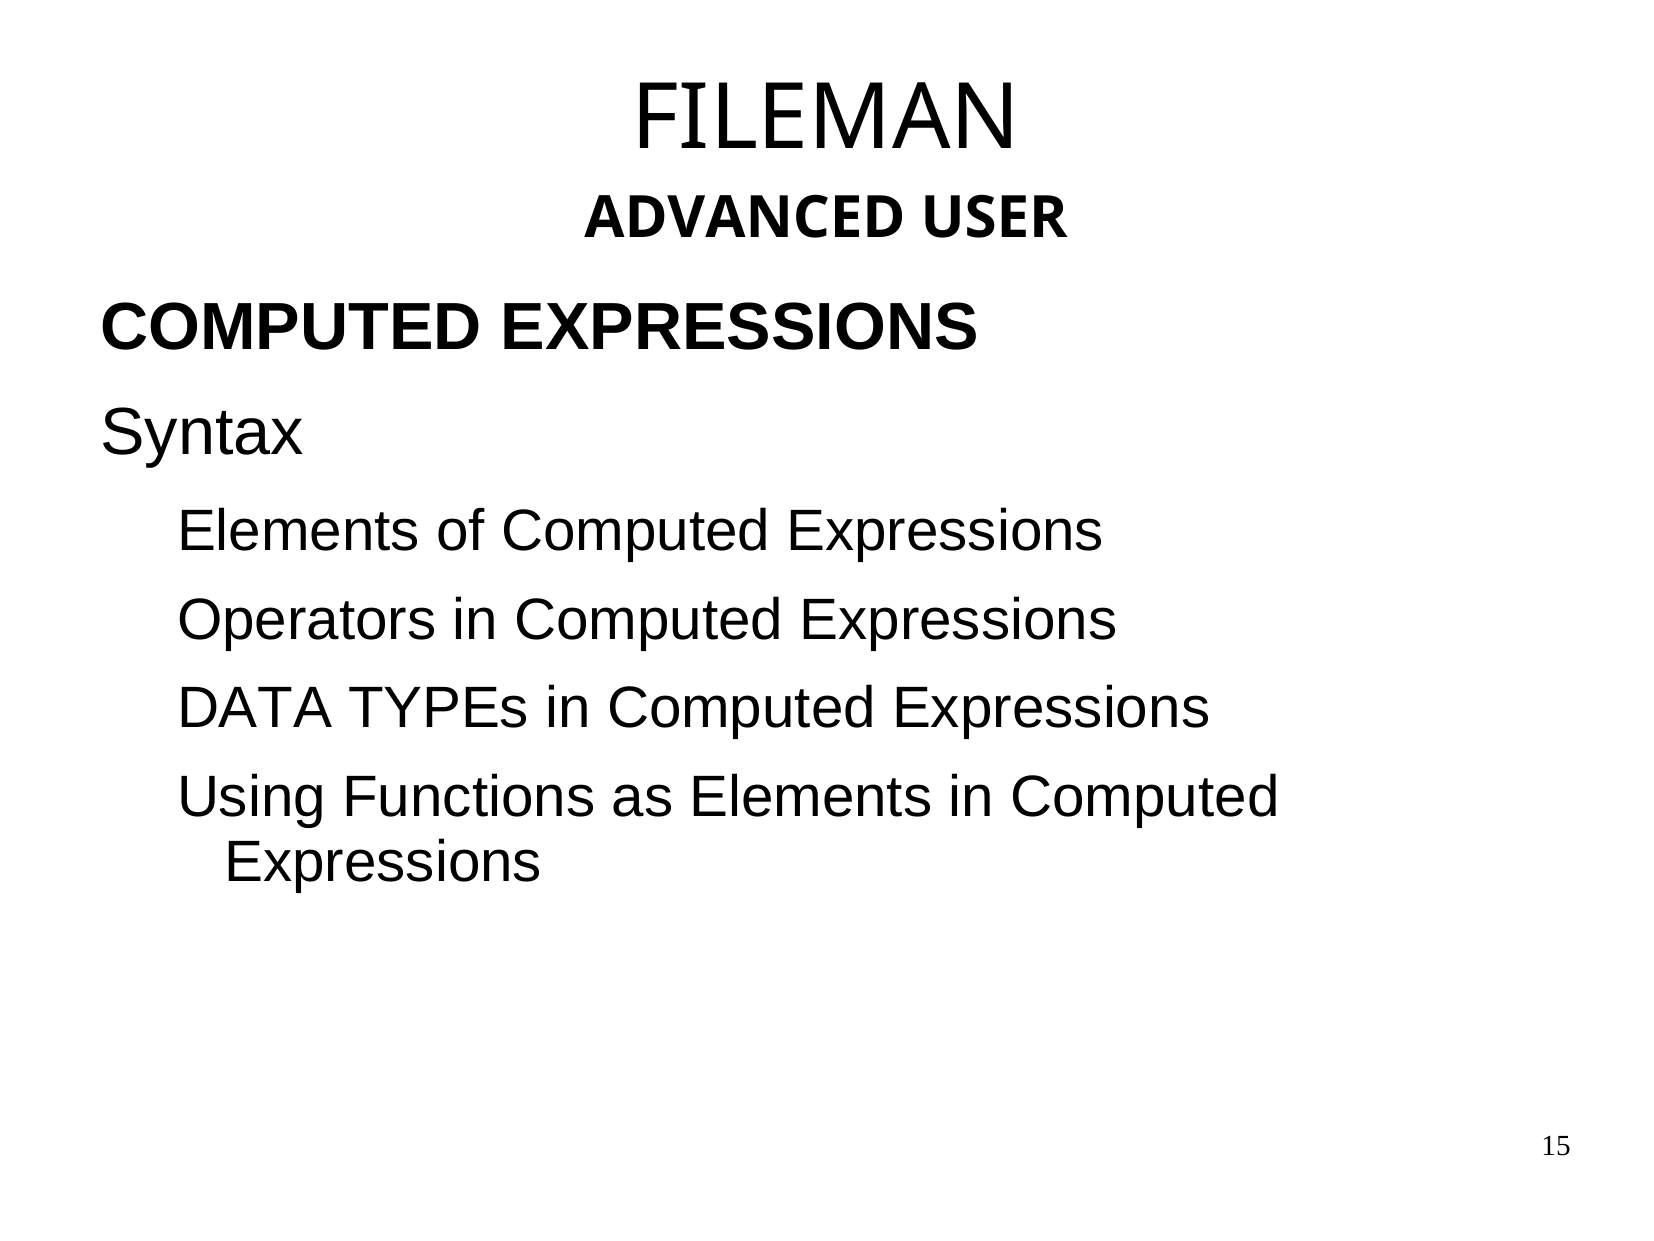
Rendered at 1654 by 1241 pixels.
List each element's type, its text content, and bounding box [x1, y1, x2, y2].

list COMPUTED EXPRESSIONS Syntax Elements of Computed Expressions Operators in Computed Expressions DATA TYPEs in Computed Expressions Using Functions as Elements in Computed Expressions [82, 289, 1570, 1092]
title FILEMAN ADVANCED USER [82, 35, 1570, 270]
